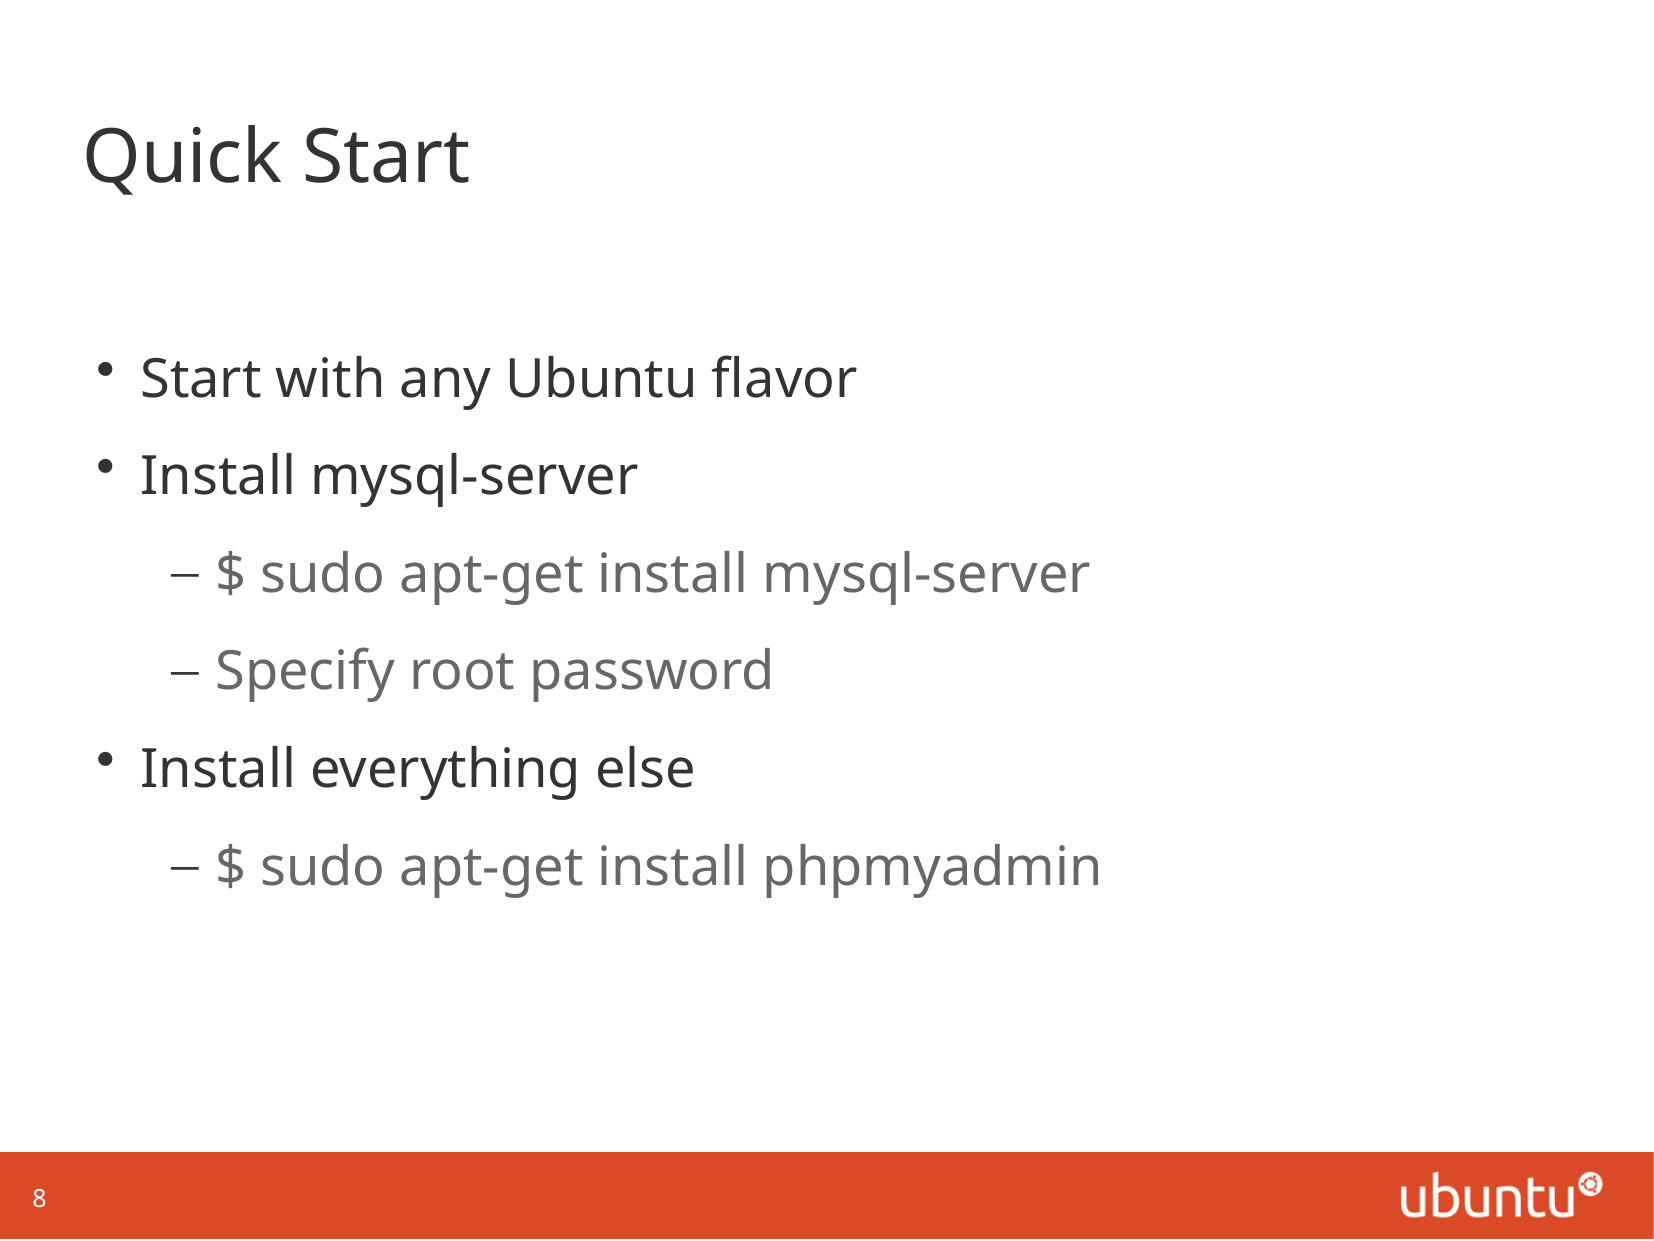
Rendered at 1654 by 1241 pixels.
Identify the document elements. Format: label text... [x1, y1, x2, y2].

title Quick Start [82, 56, 1571, 249]
list Start with any Ubuntu flavor Install mysql-server $ sudo apt-get install mysql-server Specify root password Install everything else $ sudo apt-get install phpmyadmin [87, 301, 1579, 1121]
picture [0, 1152, 1654, 1239]
